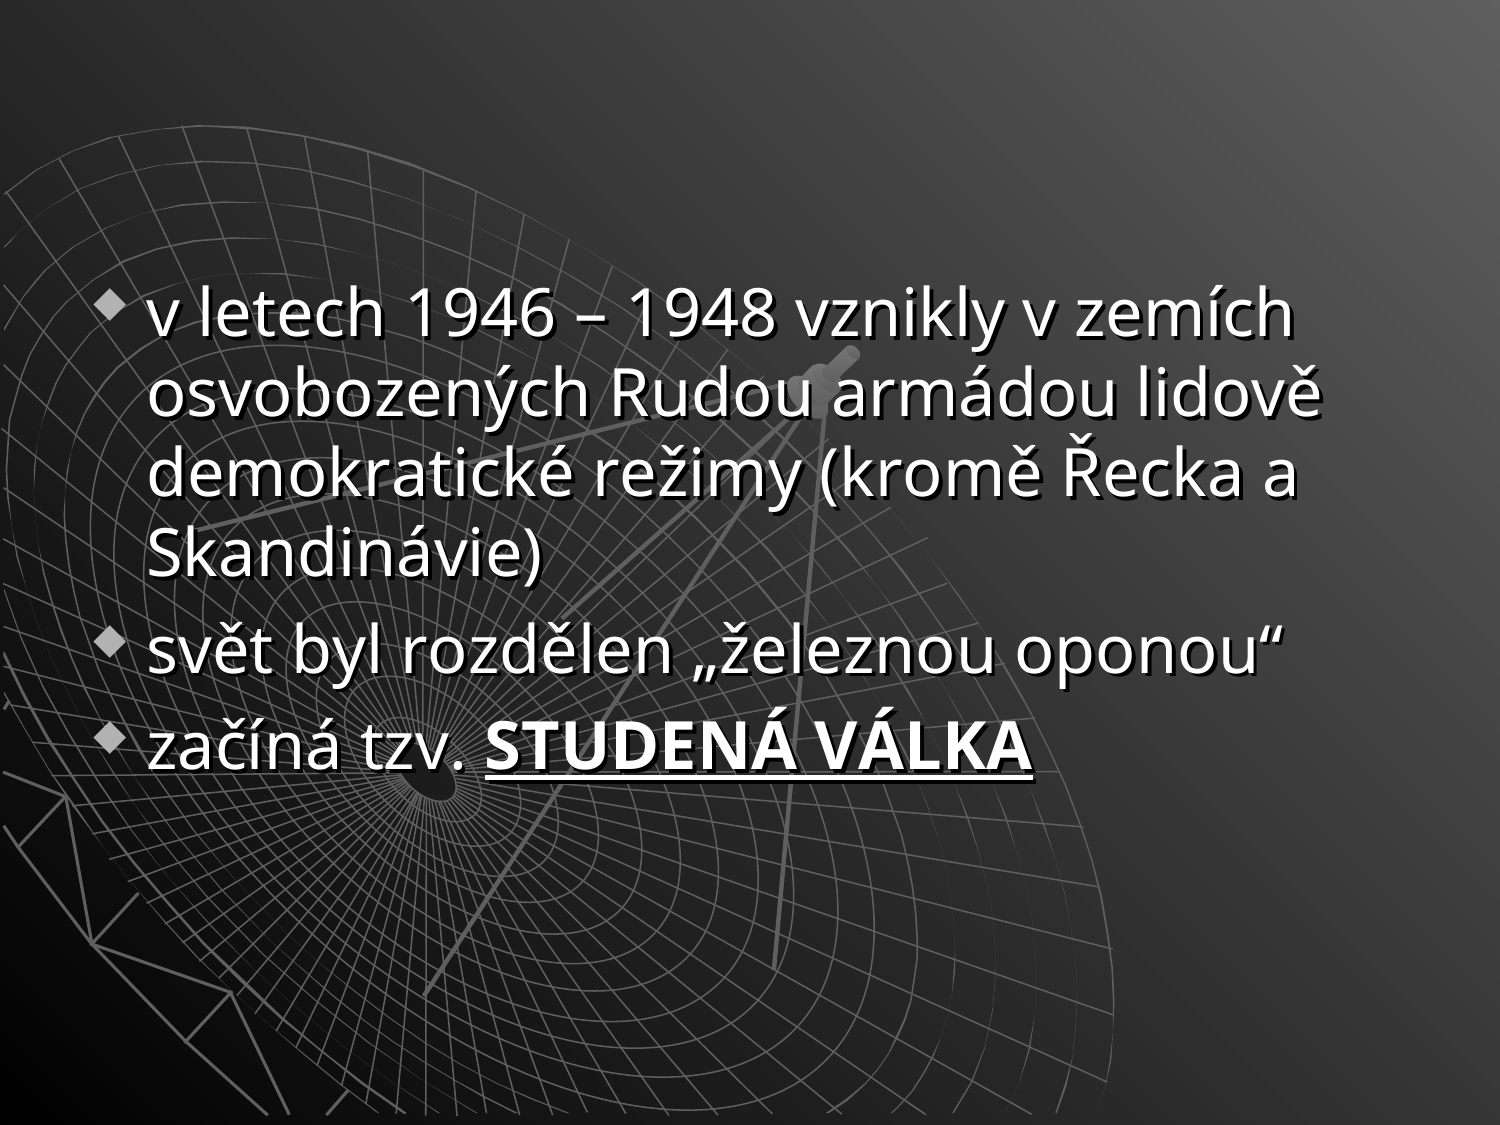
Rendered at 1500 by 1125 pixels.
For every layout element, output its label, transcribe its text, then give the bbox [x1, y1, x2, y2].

list v letech 1946 – 1948 vznikly v zemích osvobozených Rudou armádou lidově demokratické režimy (kromě Řecka a Skandinávie) svět byl rozdělen „železnou oponou“ začíná tzv. STUDENÁ VÁLKA [75, 262, 1426, 1006]
title [75, 45, 1426, 233]
